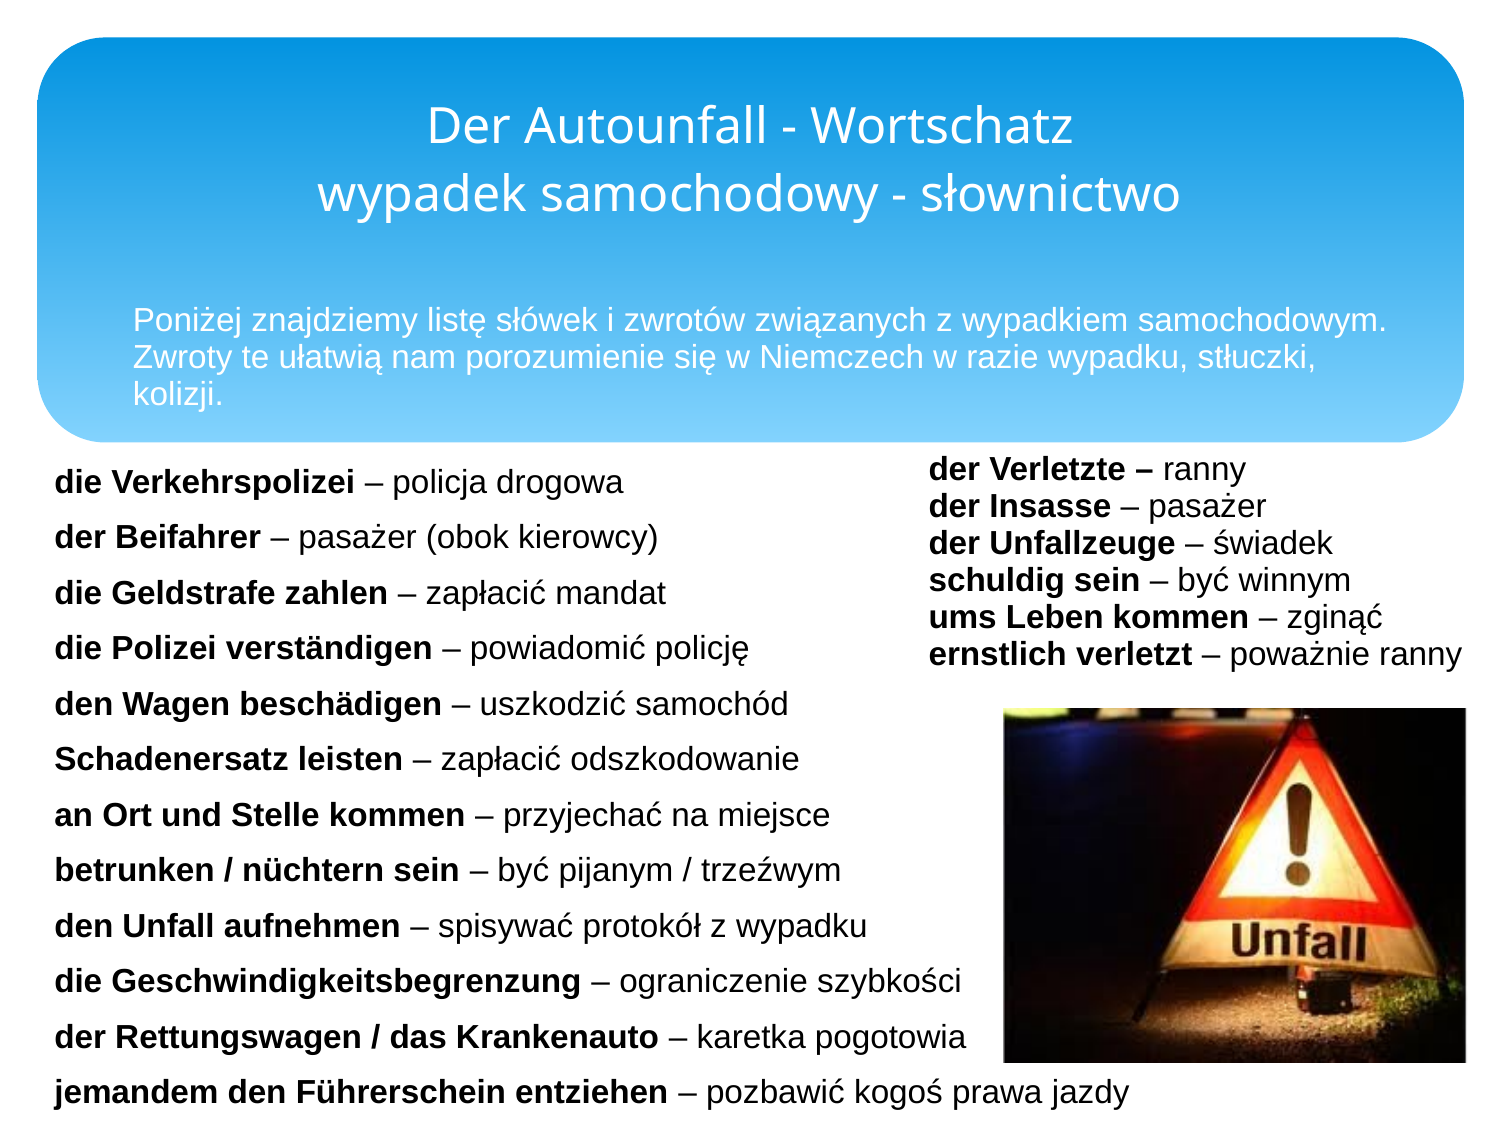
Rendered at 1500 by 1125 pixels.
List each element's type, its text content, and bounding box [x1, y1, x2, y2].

title Der Autounfall - Wortschatz wypadek samochodowy - słownictwo [75, 62, 1425, 254]
picture [1003, 708, 1468, 1063]
subtitle die Verkehrspolizei – policja drogowa der Beifahrer – pasażer (obok kierowcy) die Geldstrafe zahlen – zapłacić mandat die Polizei verständigen – powiadomić policję den Wagen beschädigen – uszkodzić samochód Schadenersatz leisten – zapłacić odszkodowanie an Ort und Stelle kommen – przyjechać na miejsce betrunken / nüchtern sein – być pijanym / trzeźwym den Unfall aufnehmen – spisywać protokół z wypadku die Geschwindigkeitsbegrenzung – ograniczenie szybkości der Rettungswagen / das Krankenauto – karetka pogotowia jemandem den Führerschein entziehen – pozbawić kogoś prawa jazdy [54, 442, 1270, 1113]
text_box der Verletzte – ranny der Insasse – pasażer der Unfallzeuge – świadek schuldig sein – być winnym ums Leben kommen – zginąć ernstlich verletzt – poważnie ranny [913, 442, 1477, 688]
text_box Poniżej znajdziemy listę słówek i zwrotów związanych z wypadkiem samochodowym. Zwroty te ułatwią nam porozumienie się w Niemczech w razie wypadku, stłuczki, kolizji. [118, 294, 1432, 384]
